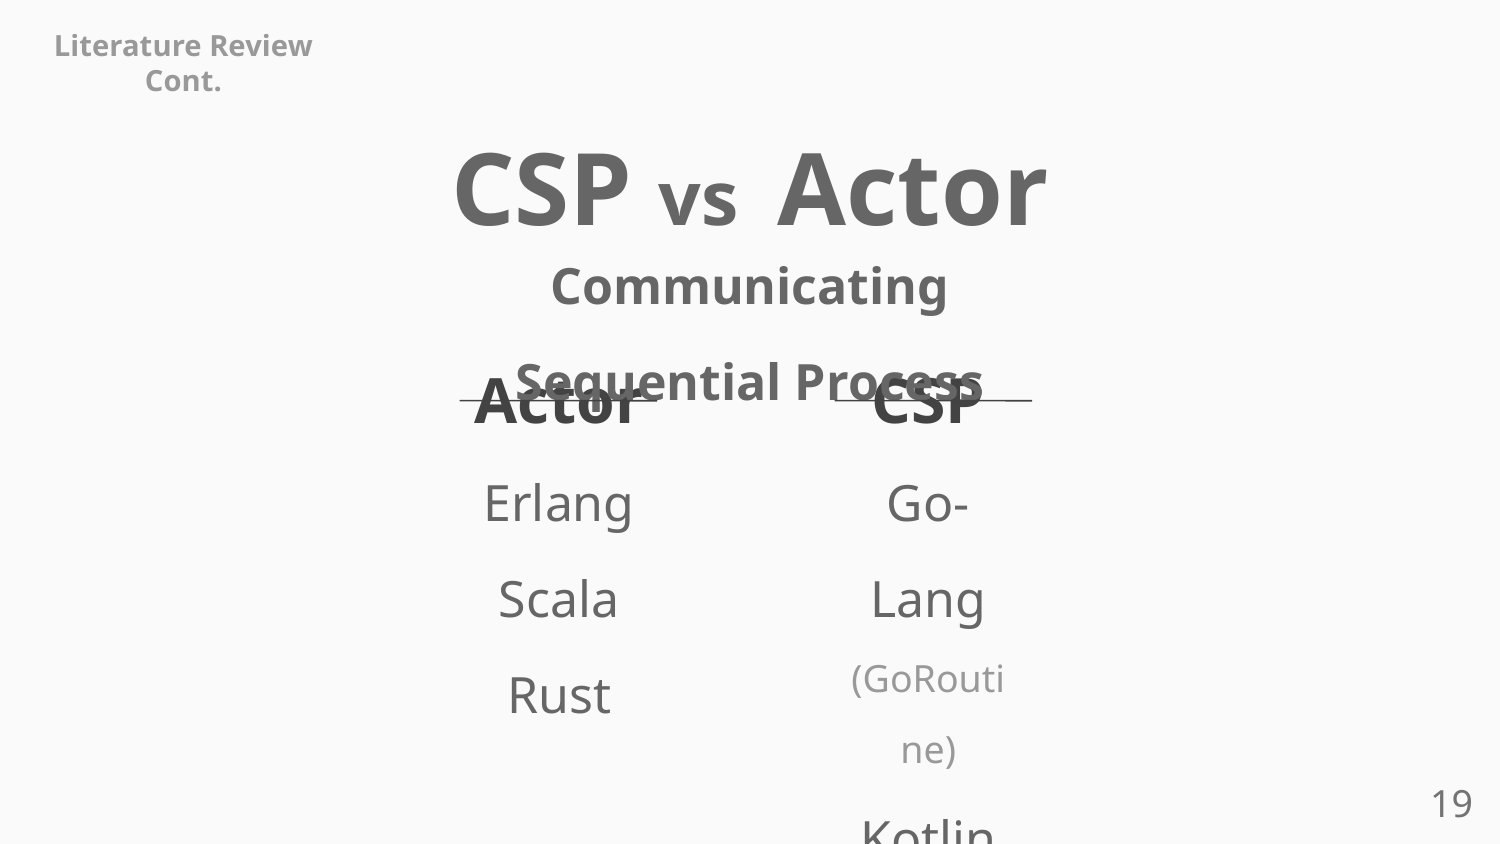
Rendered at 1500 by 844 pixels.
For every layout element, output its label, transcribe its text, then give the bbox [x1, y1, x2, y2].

slide_number 19 [1398, 770, 1489, 835]
text_box CSP vs Actor [298, 38, 1202, 171]
text_box Communicating Sequential Process [449, 203, 1051, 268]
text_box CSP Go-Lang (GoRoutine) Kotlin (CoRoutine) [832, 400, 1025, 684]
text_box Actor Erlang Scala Rust [433, 300, 686, 660]
text_box CSP Go-Lang (GoRoutine) Kotlin (CoRoutine) [832, 300, 1025, 399]
text_box Literature Review Cont. [8, 12, 359, 93]
